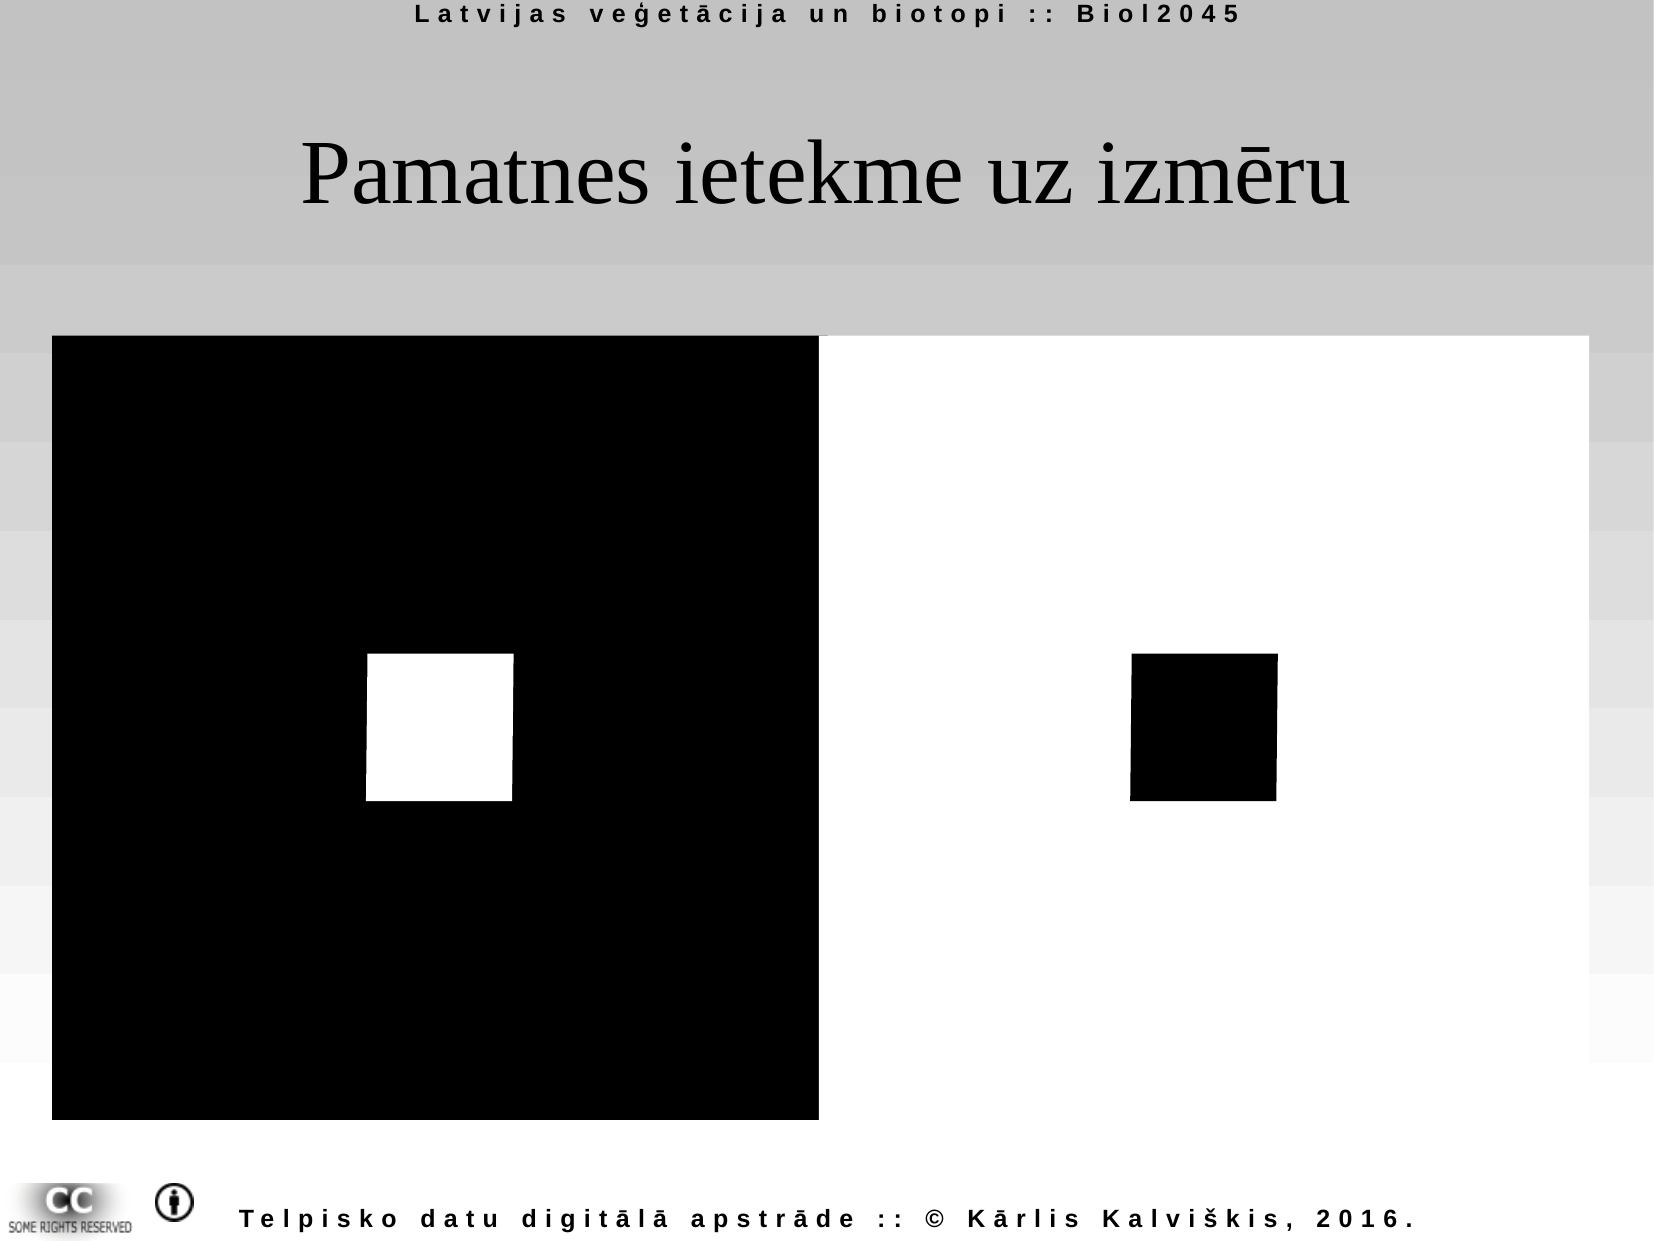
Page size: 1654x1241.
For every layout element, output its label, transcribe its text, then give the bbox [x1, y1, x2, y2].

picture [0, 0, 1654, 1241]
title Pamatnes ietekme uz izmēru [29, 49, 1625, 296]
text_box [52, 335, 1590, 1120]
